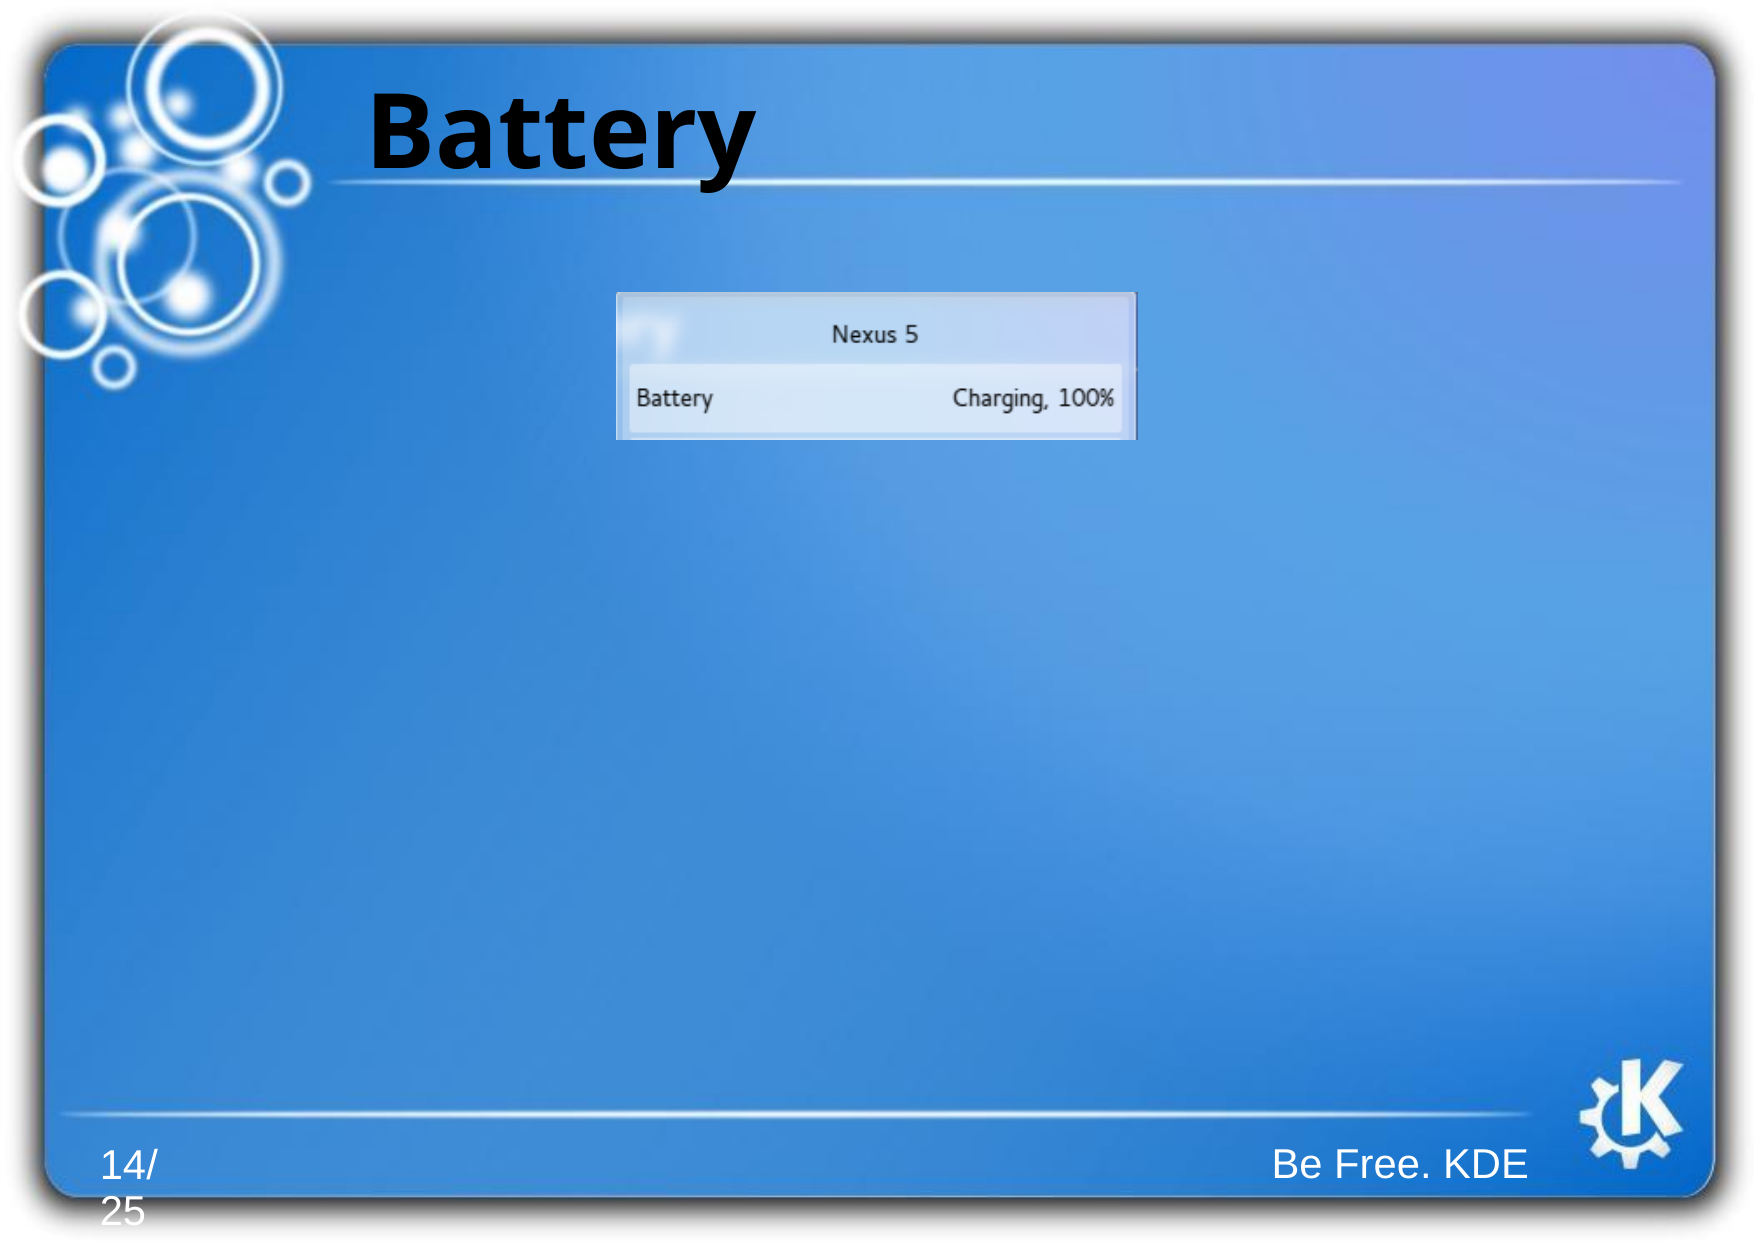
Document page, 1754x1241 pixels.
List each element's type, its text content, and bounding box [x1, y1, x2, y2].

title Battery [350, 49, 1649, 174]
picture [0, 0, 1754, 1241]
